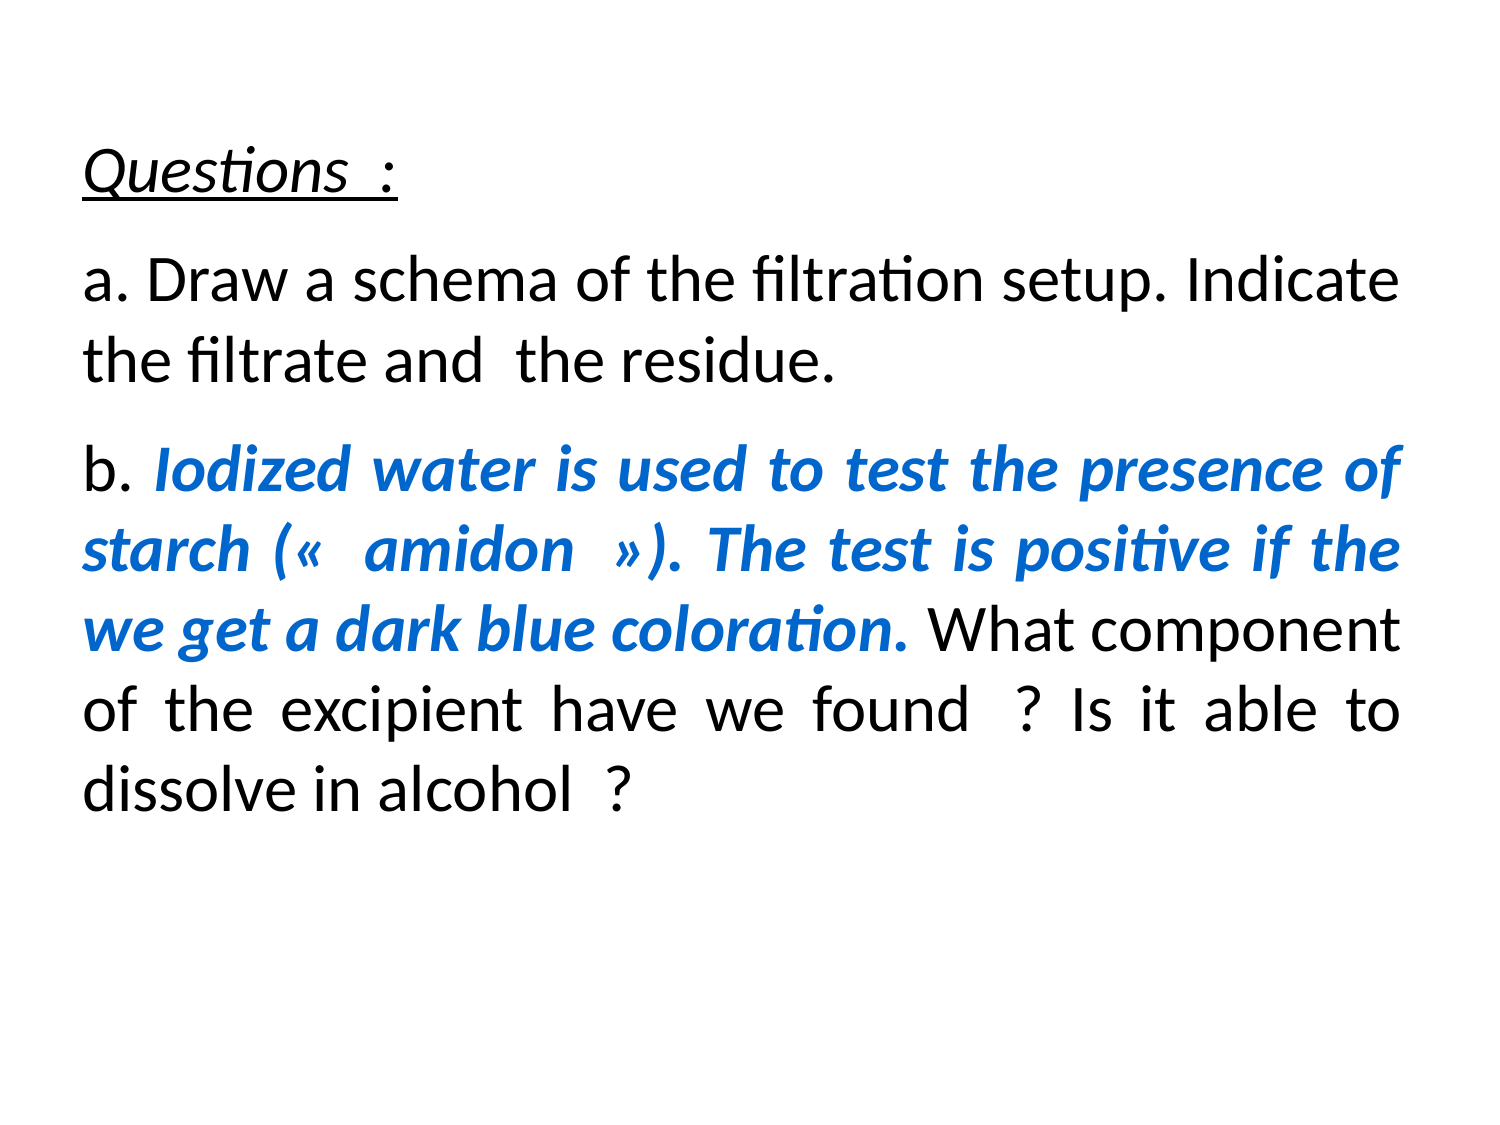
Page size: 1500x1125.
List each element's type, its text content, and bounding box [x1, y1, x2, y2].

list Questions : a. Draw a schema of the filtration setup. Indicate the filtrate and the residue. b. Iodized water is used to test the presence of starch (« amidon »). The test is positive if the we get a dark blue coloration. What component of the excipient have we found ? Is it able to dissolve in alcohol ? [67, 118, 1418, 861]
